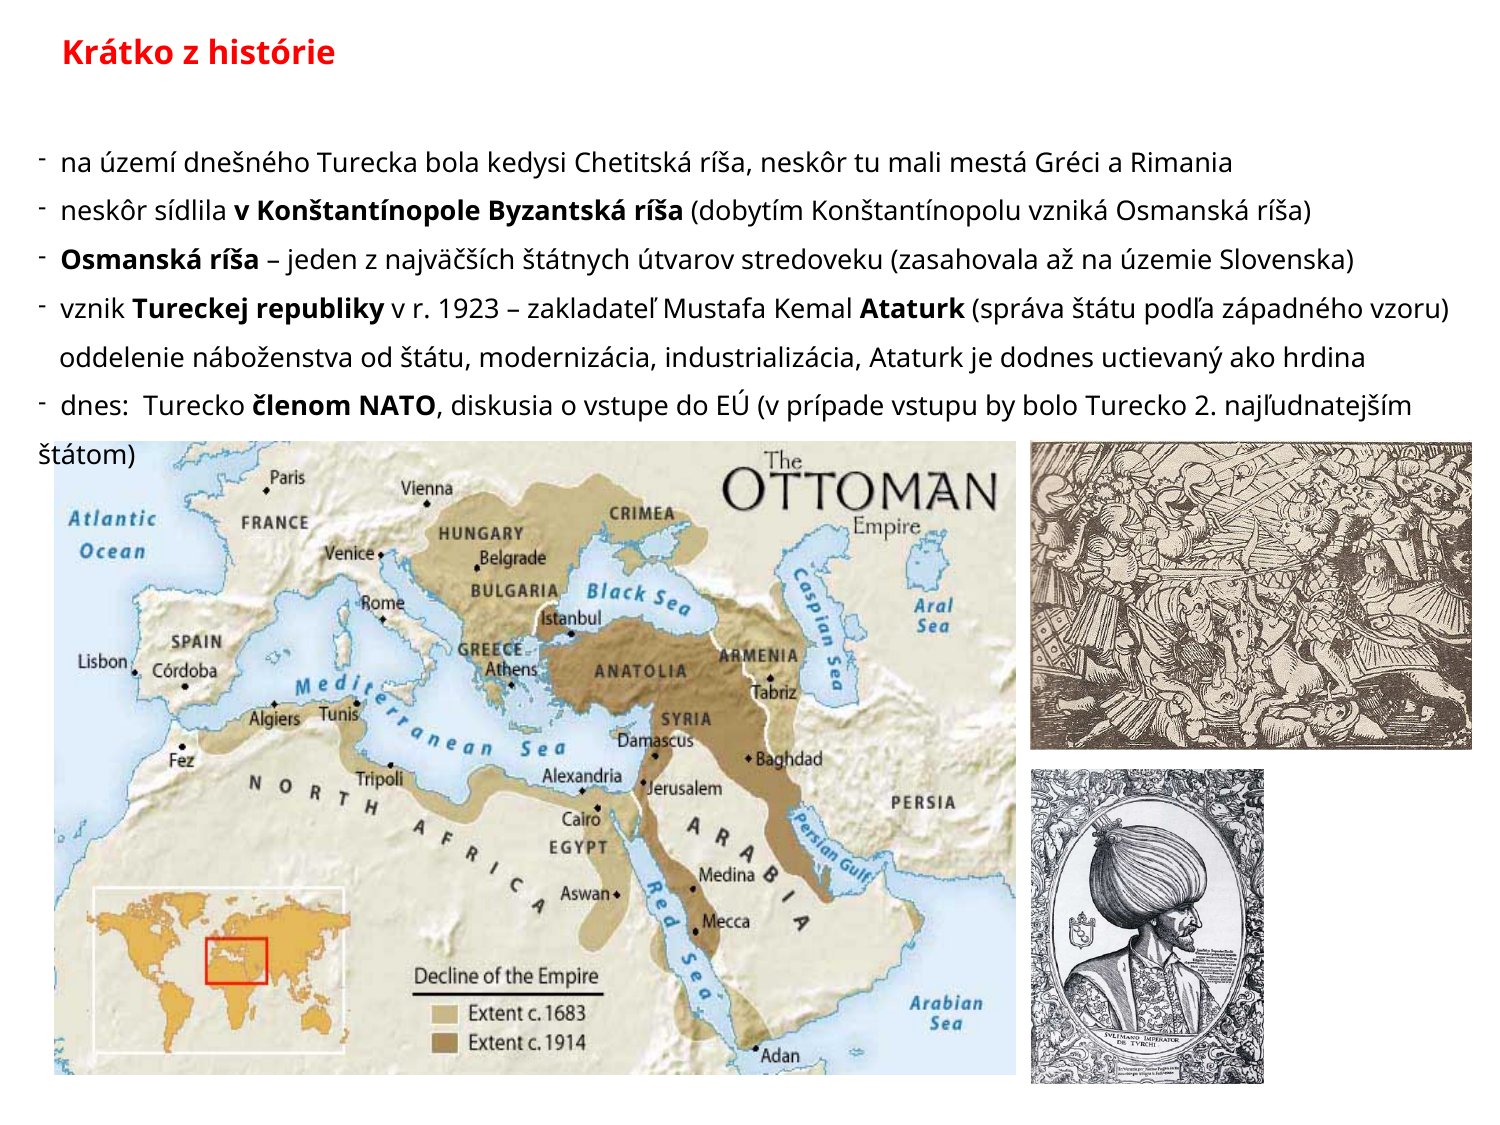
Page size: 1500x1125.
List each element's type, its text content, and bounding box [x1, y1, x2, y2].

text_box Krátko z histórie [46, 23, 1430, 79]
picture [1030, 440, 1472, 751]
text_box na území dnešného Turecka bola kedysi Chetitská ríša, neskôr tu mali mestá Gréci a Rimania neskôr sídlila v Konštantínopole Byzantská ríša (dobytím Konštantínopolu vzniká Osmanská ríša) Osmanská ríša – jeden z najväčších štátnych útvarov stredoveku (zasahovala až na územie Slovenska) vznik Tureckej republiky v r. 1923 – zakladateľ Mustafa Kemal Ataturk (správa štátu podľa západného vzoru) oddelenie náboženstva od štátu, modernizácia, industrializácia, Ataturk je dodnes uctievaný ako hrdina dnes: Turecko členom NATO, diskusia o vstupe do EÚ (v prípade vstupu by bolo Turecko 2. najľudnatejším štátom) [23, 121, 1489, 478]
picture [54, 478, 1016, 1075]
picture [1031, 769, 1264, 1084]
